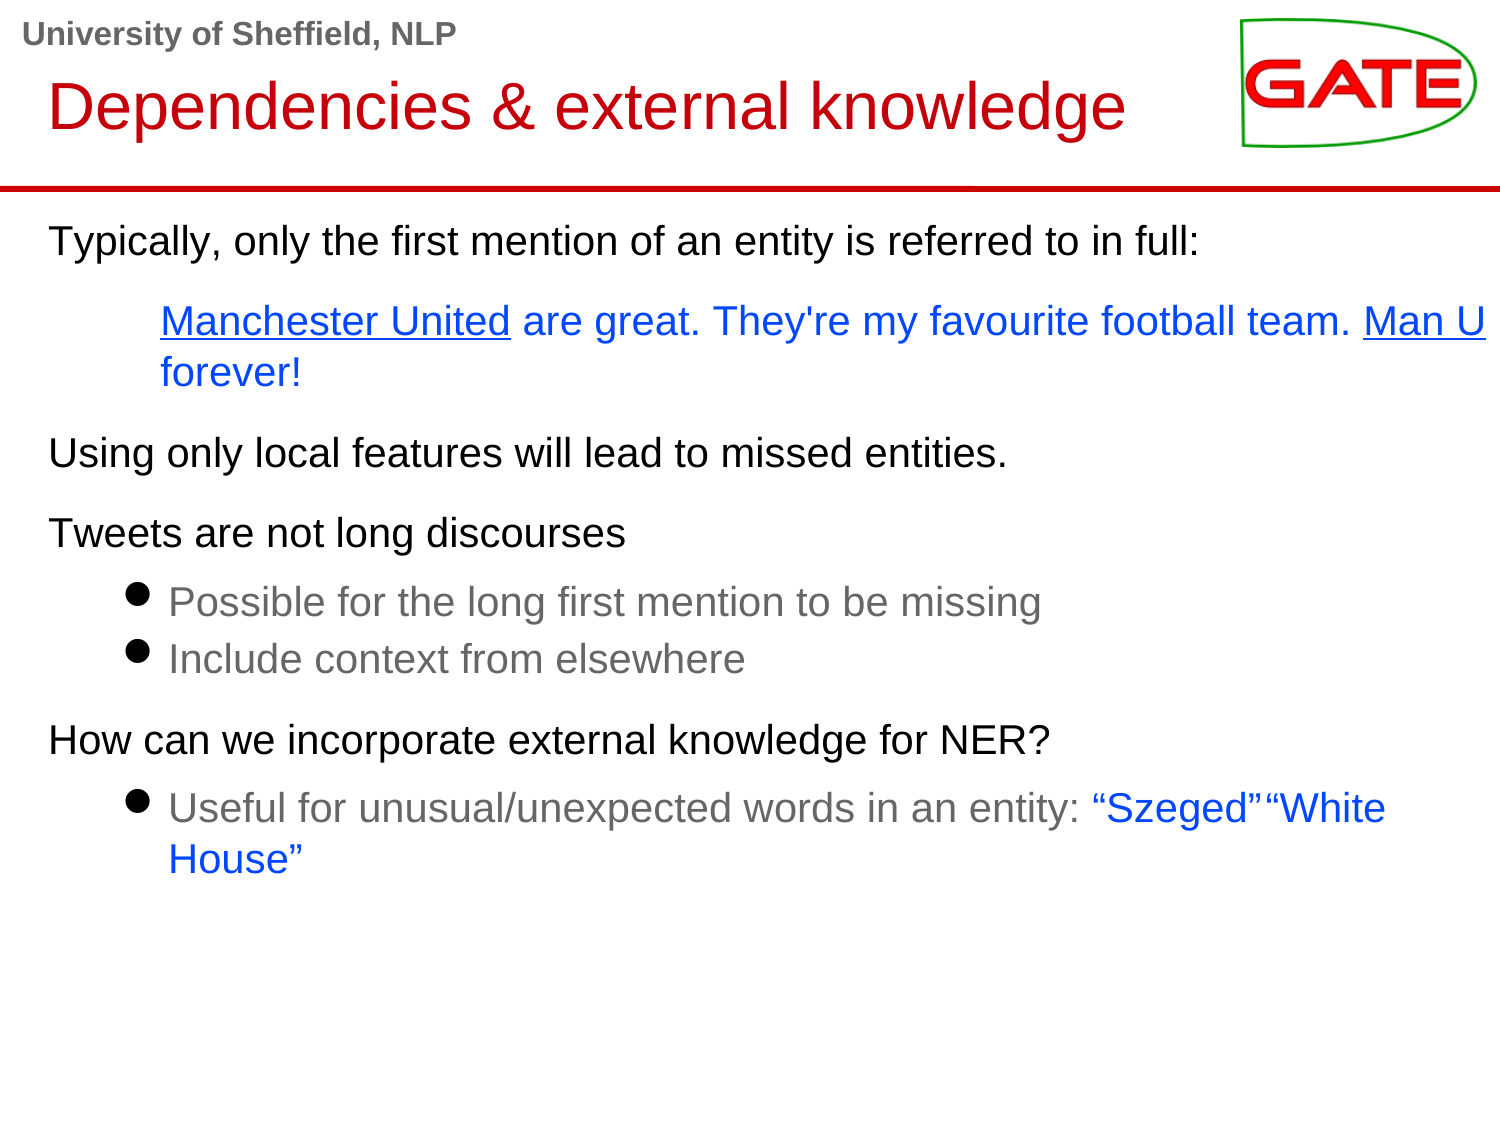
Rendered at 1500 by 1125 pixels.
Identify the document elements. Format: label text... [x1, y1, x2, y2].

text_box Typically, only the first mention of an entity is referred to in full: Manchester United are great. They're my favourite football team. Man U forever! Using only local features will lead to missed entities. Tweets are not long discourses Possible for the long first mention to be missing Include context from elsewhere How can we incorporate external knowledge for NER? Useful for unusual/unexpected words in an entity: “Szeged” “White House” [47, 212, 1500, 1064]
picture [1240, 18, 1477, 148]
text_box Dependencies & external knowledge [47, 47, 1267, 168]
